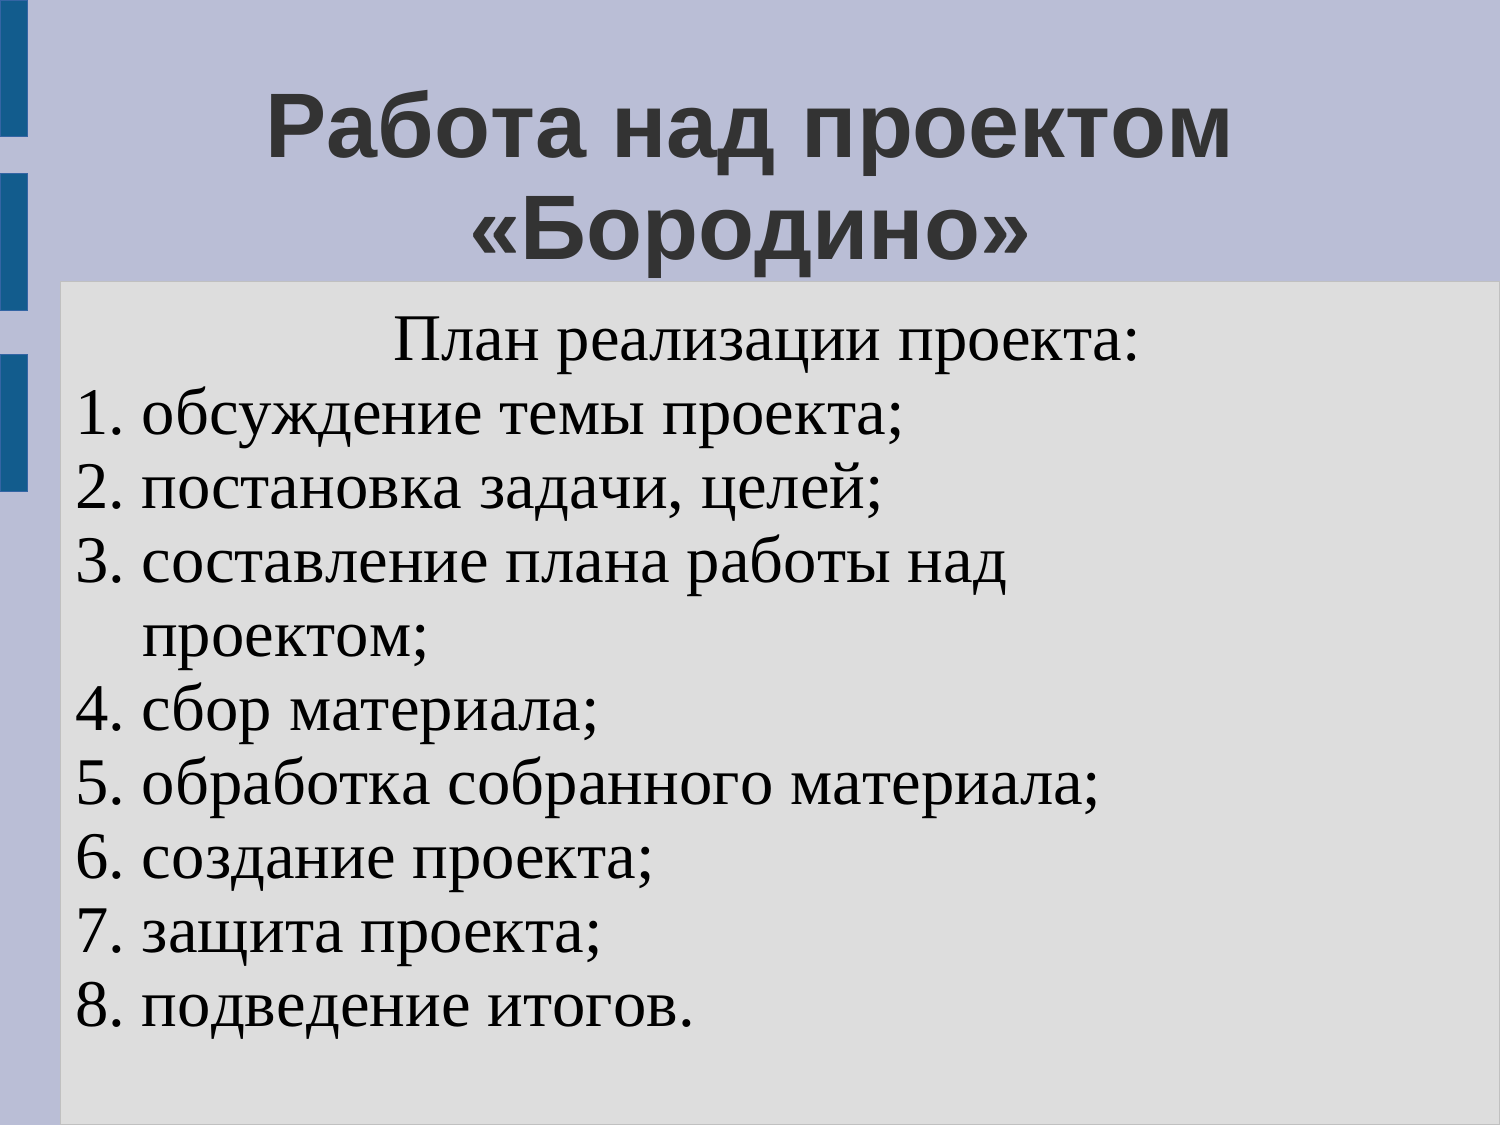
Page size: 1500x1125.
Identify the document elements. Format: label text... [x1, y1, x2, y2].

title Работа над проектом «Бородино» [110, 71, 1392, 211]
subtitle План реализации проекта: 1. обсуждение темы проекта; 2. постановка задачи, целей; 3. составление плана работы над проектом; 4. сбор материала; 5. обработка собранного материала; 6. создание проекта; 7. защита проекта; 8. подведение итогов. [75, 211, 1426, 1057]
